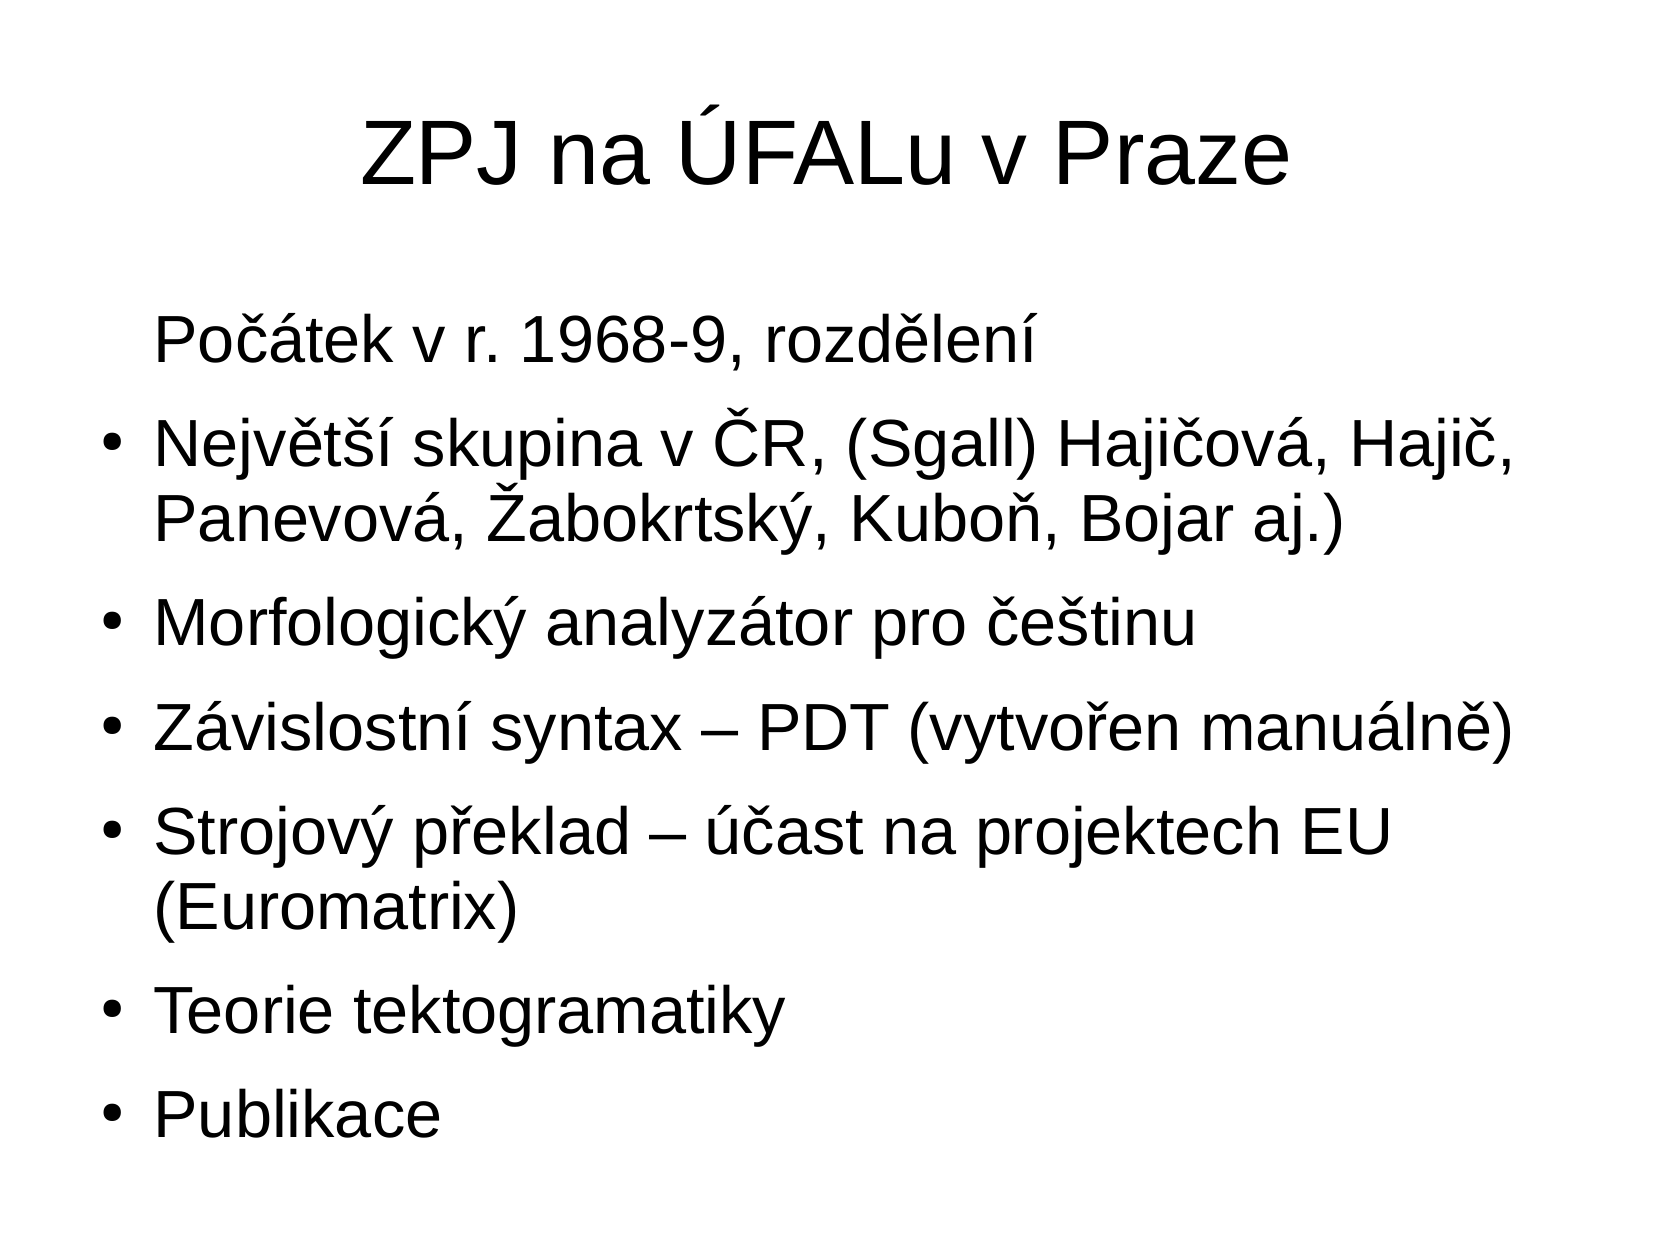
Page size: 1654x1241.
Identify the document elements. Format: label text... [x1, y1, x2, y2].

title ZPJ na ÚFALu v Praze [82, 56, 1571, 250]
list Počátek v r. 1968-9, rozdělení Největší skupina v ČR, (Sgall) Hajičová, Hajič, Panevová, Žabokrtský, Kuboň, Bojar aj.) Morfologický analyzátor pro češtinu Závislostní syntax – PDT (vytvořen manuálně) Strojový překlad – účast na projektech EU (Euromatrix) Teorie tektogramatiky Publikace [82, 302, 1571, 1153]
